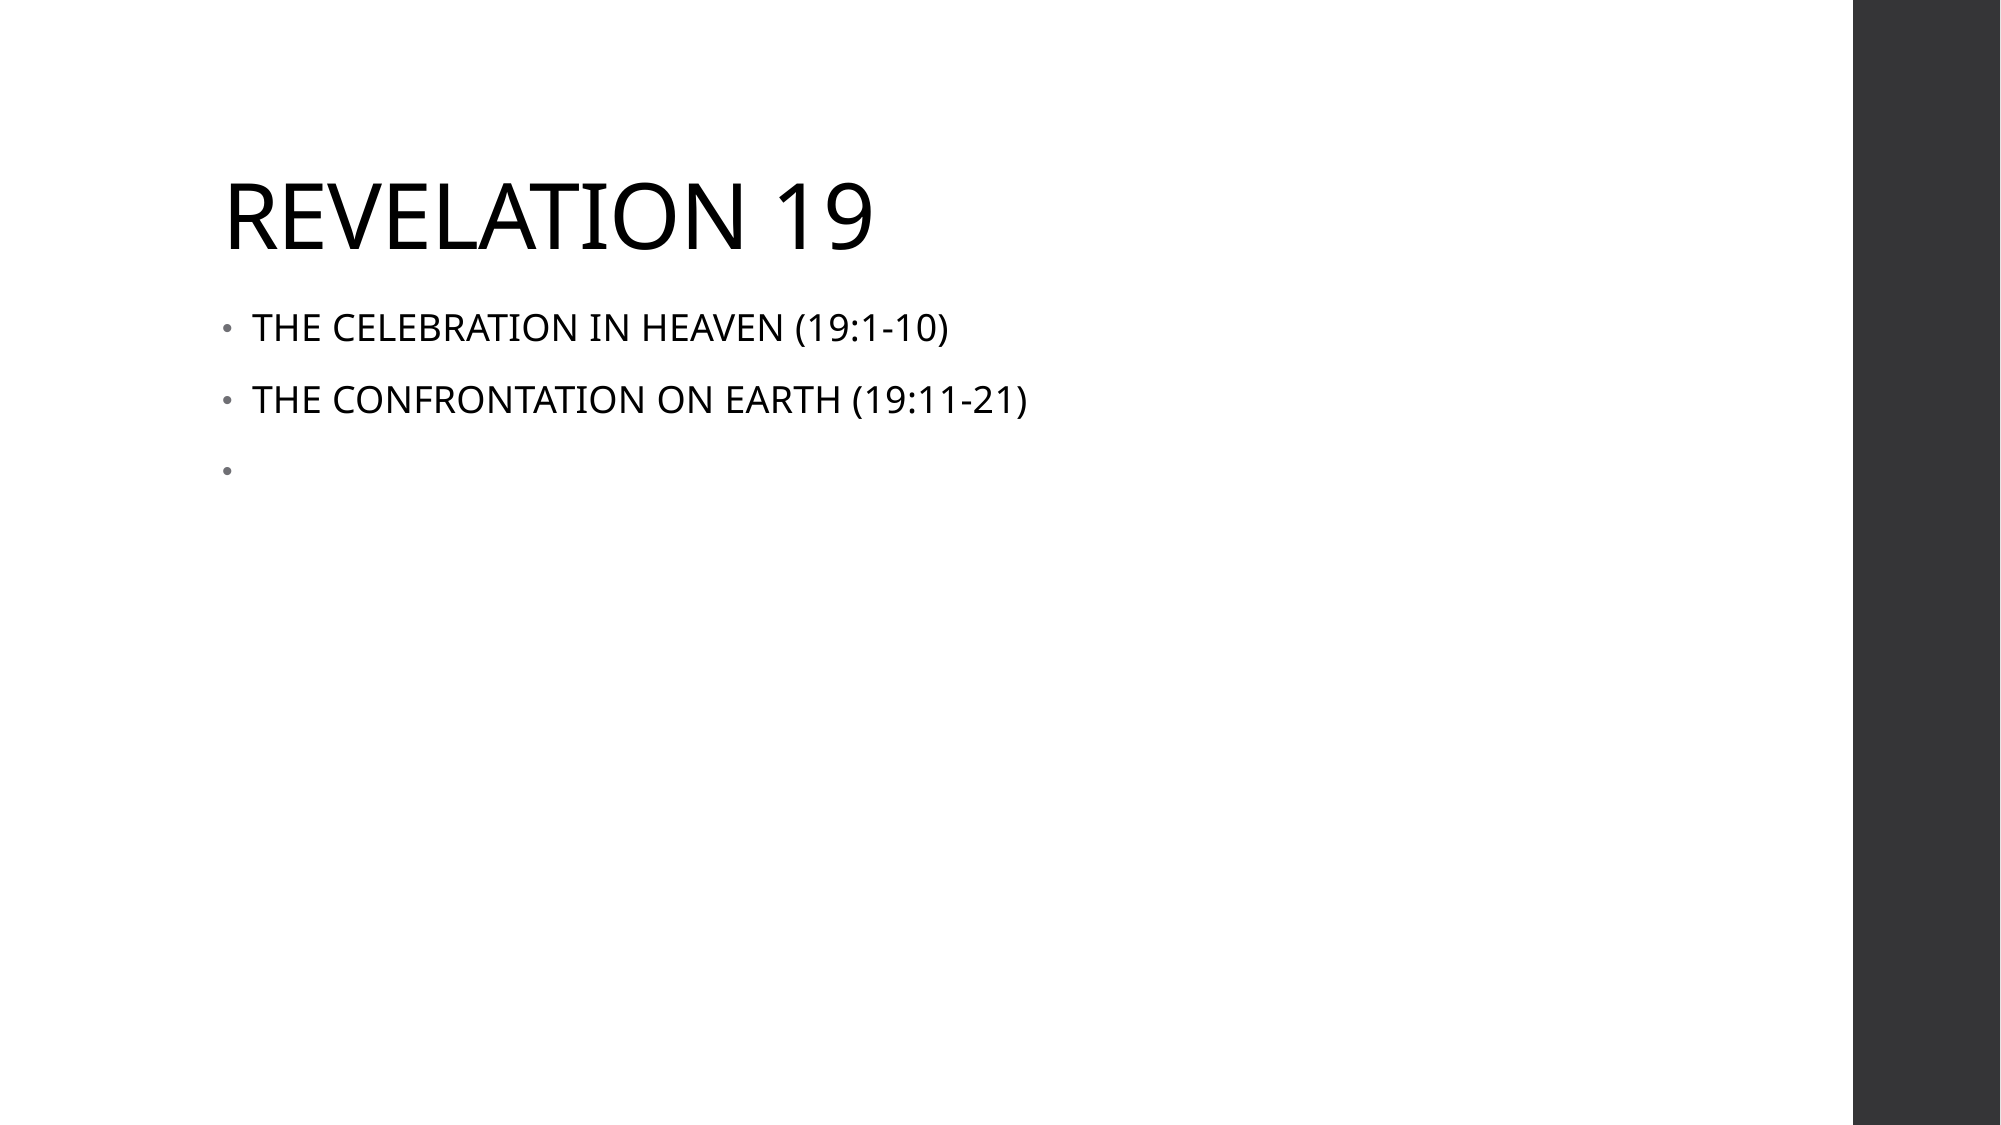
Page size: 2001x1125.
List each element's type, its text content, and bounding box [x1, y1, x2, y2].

title REVELATION 19 [206, 60, 1797, 278]
list THE CELEBRATION IN HEAVEN (19:1-10) THE CONFRONTATION ON EARTH (19:11-21) [206, 299, 1617, 1014]
